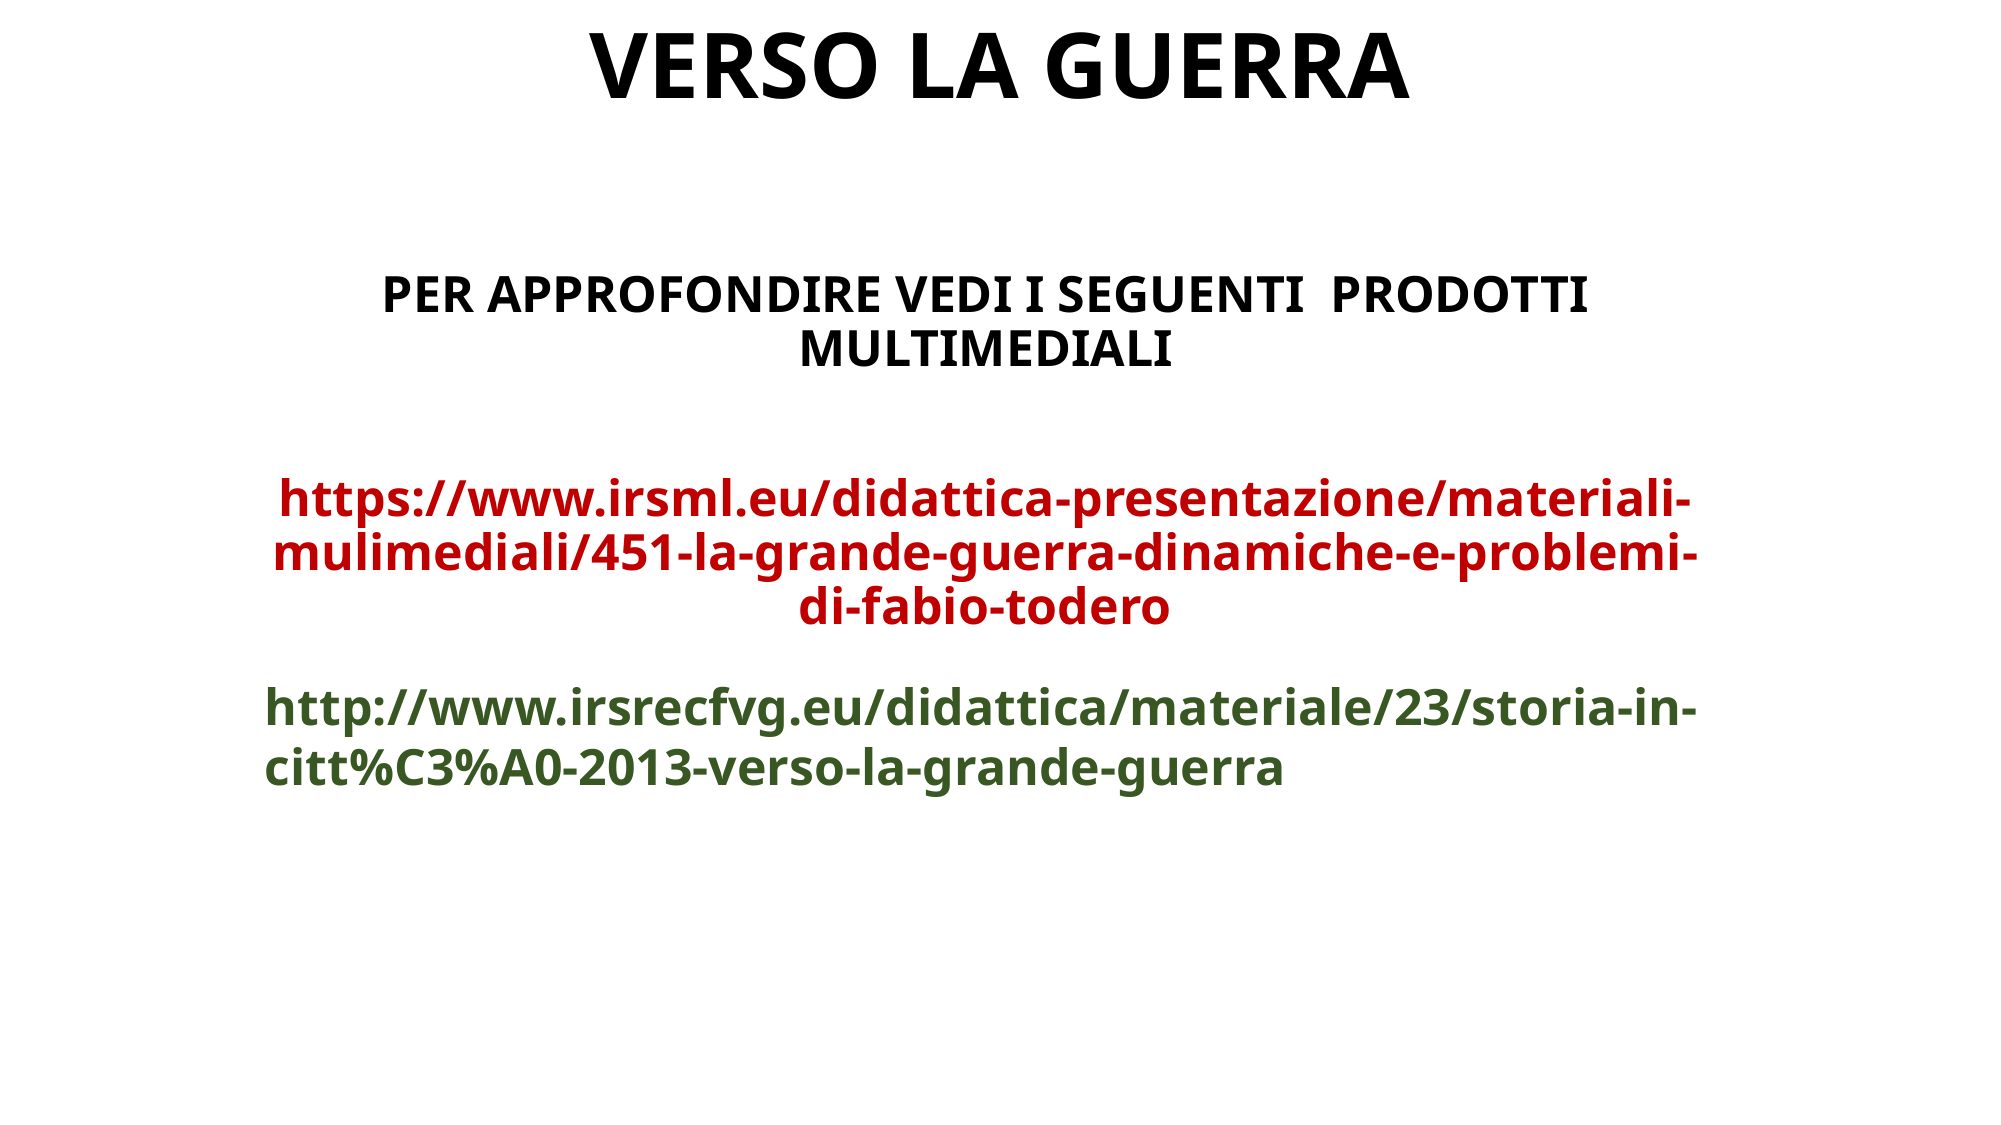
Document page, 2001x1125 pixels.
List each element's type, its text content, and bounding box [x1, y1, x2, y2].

subtitle PER APPROFONDIRE VEDI I SEGUENTI PRODOTTI MULTIMEDIALI https://www.irsml.eu/didattica-presentazione/materiali-mulimediali/451-la-grande-guerra-dinamiche-e-problemi-di-fabio-todero [235, 262, 1736, 903]
text_box http://www.irsrecfvg.eu/didattica/materiale/23/storia-in-citt%C3%A0-2013-verso-la-grande-guerra [249, 667, 1750, 804]
title VERSO LA GUERRA [249, 11, 1750, 126]
